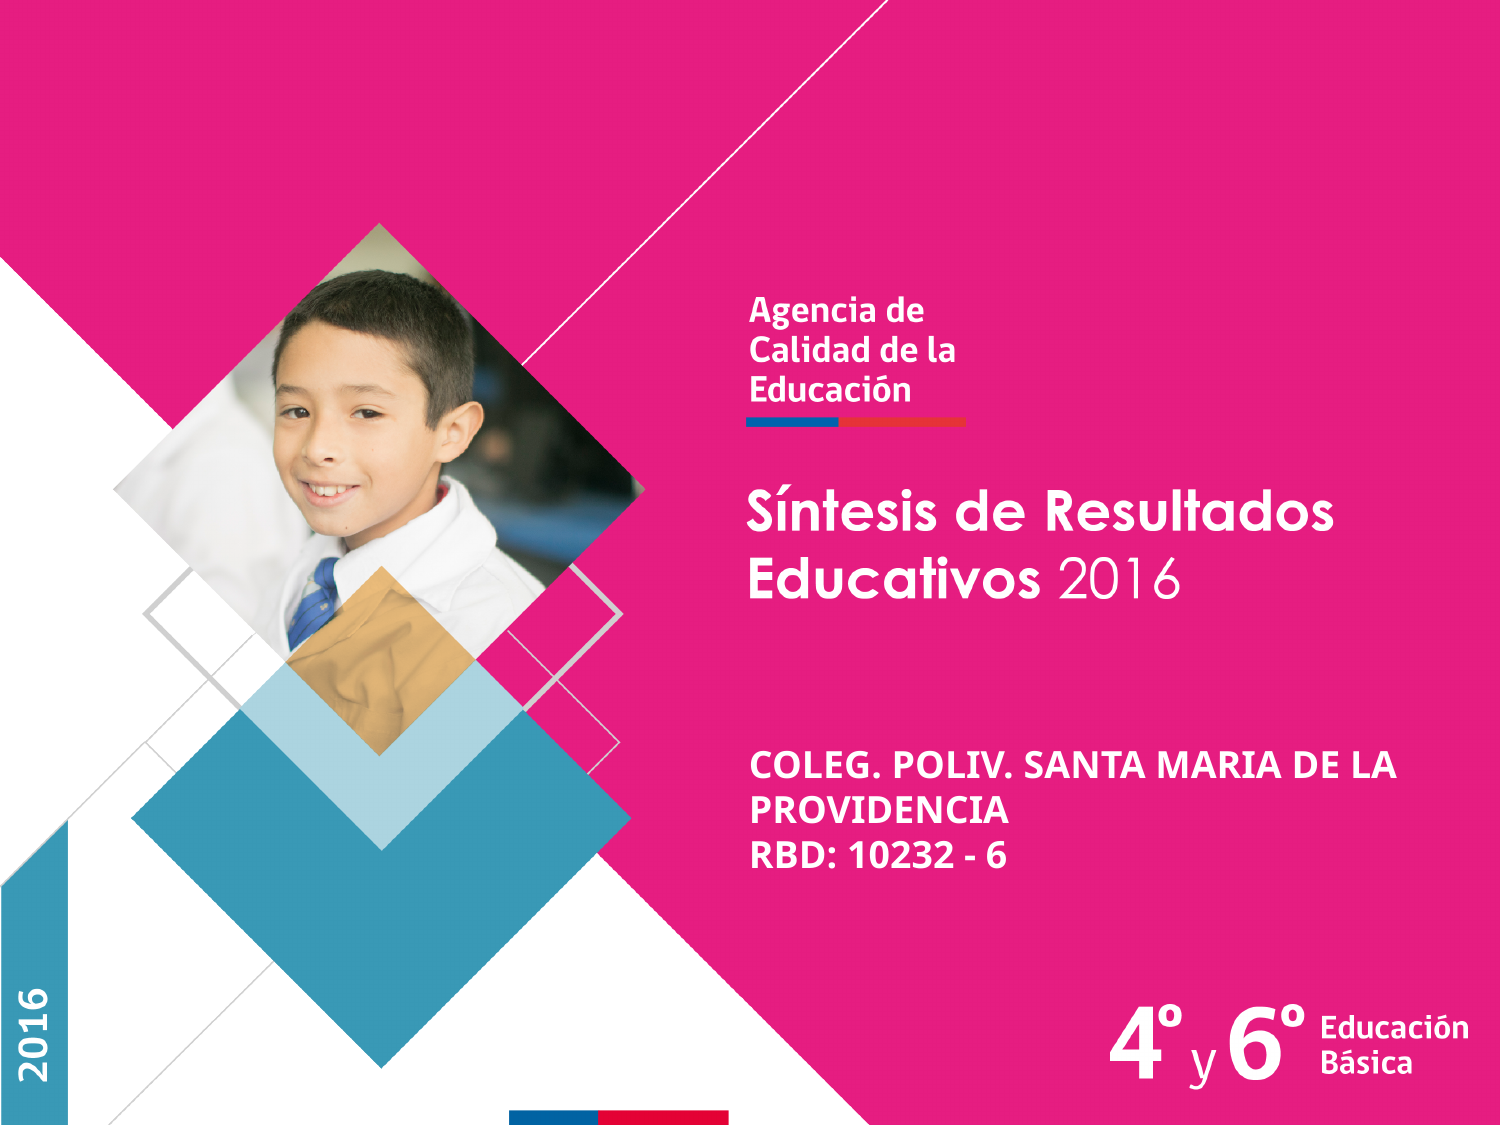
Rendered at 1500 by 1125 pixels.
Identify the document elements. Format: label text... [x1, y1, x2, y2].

picture [0, 0, 1500, 1125]
text_box COLEG. POLIV. SANTA MARIA DE LA PROVIDENCIA RBD: 10232 - 6 [734, 733, 1471, 840]
